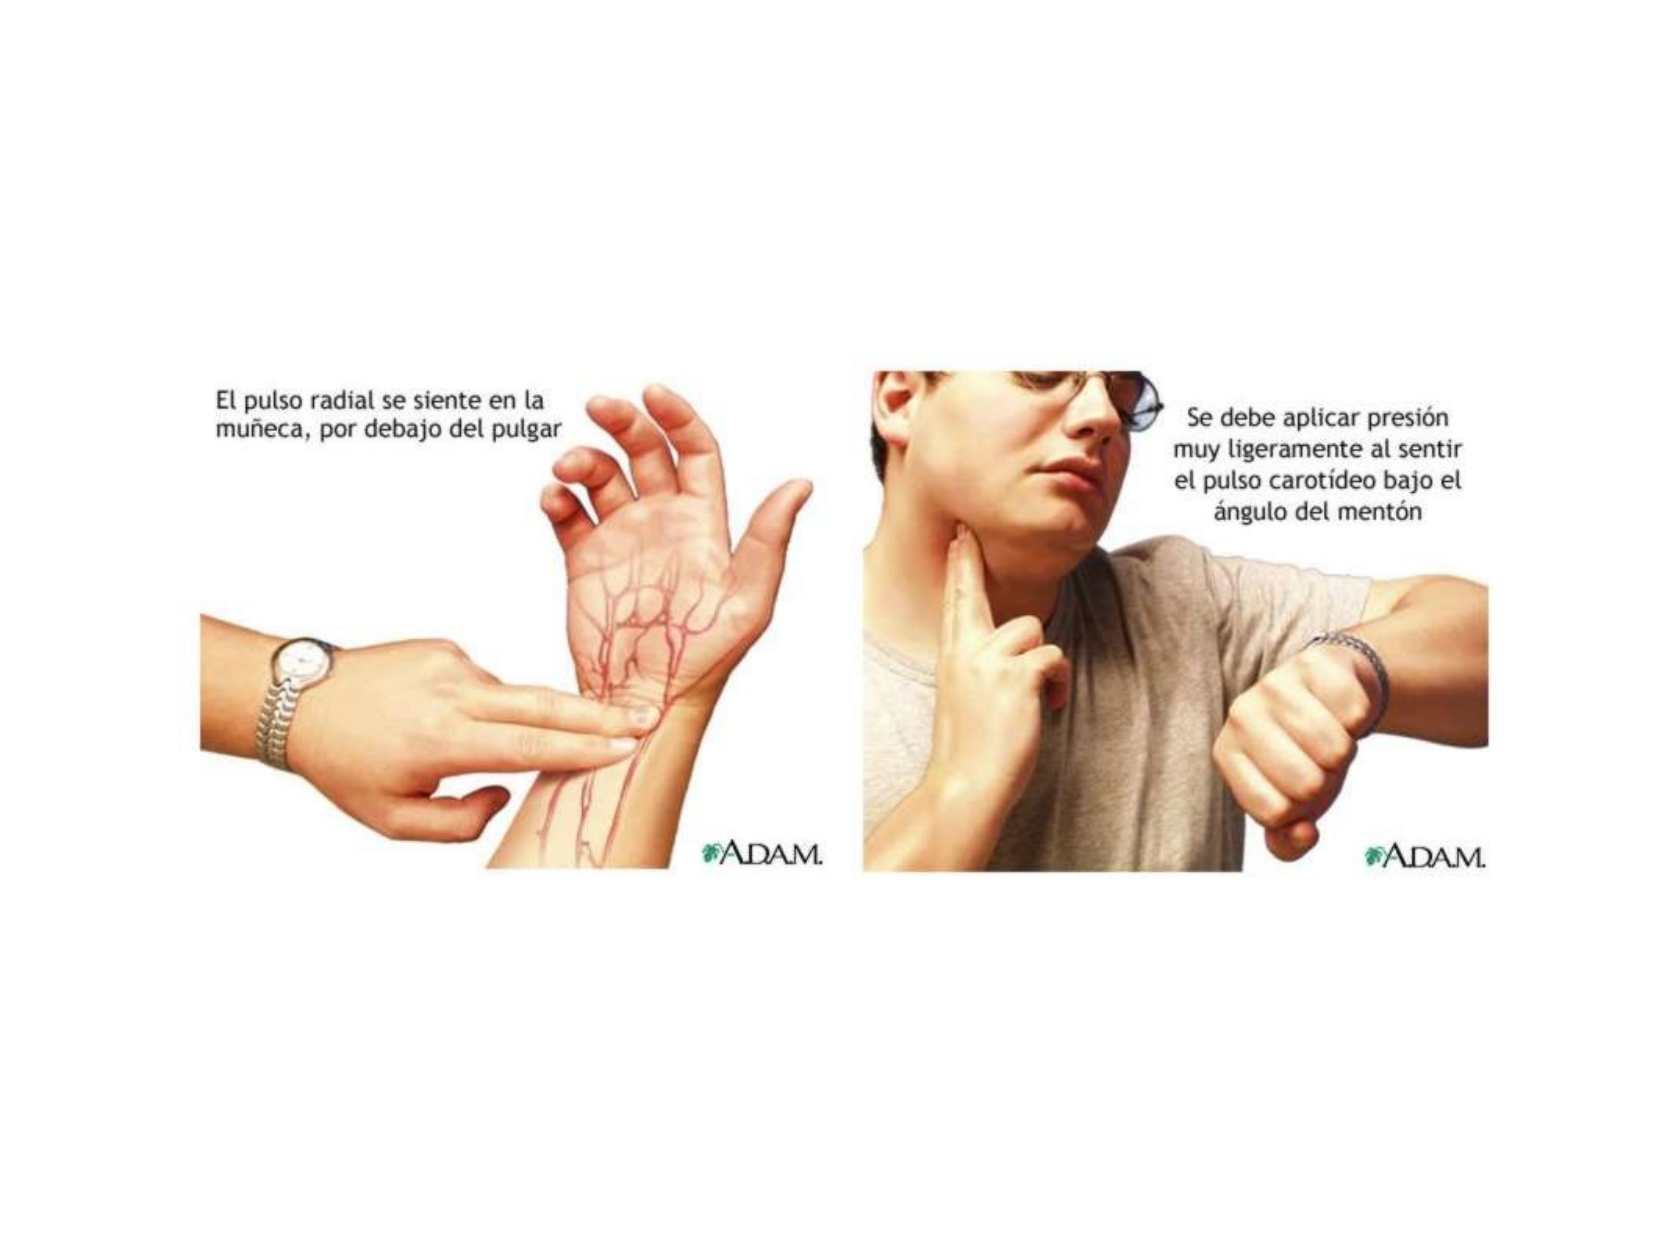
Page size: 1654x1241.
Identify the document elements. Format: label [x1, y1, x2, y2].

picture [177, 351, 1506, 899]
